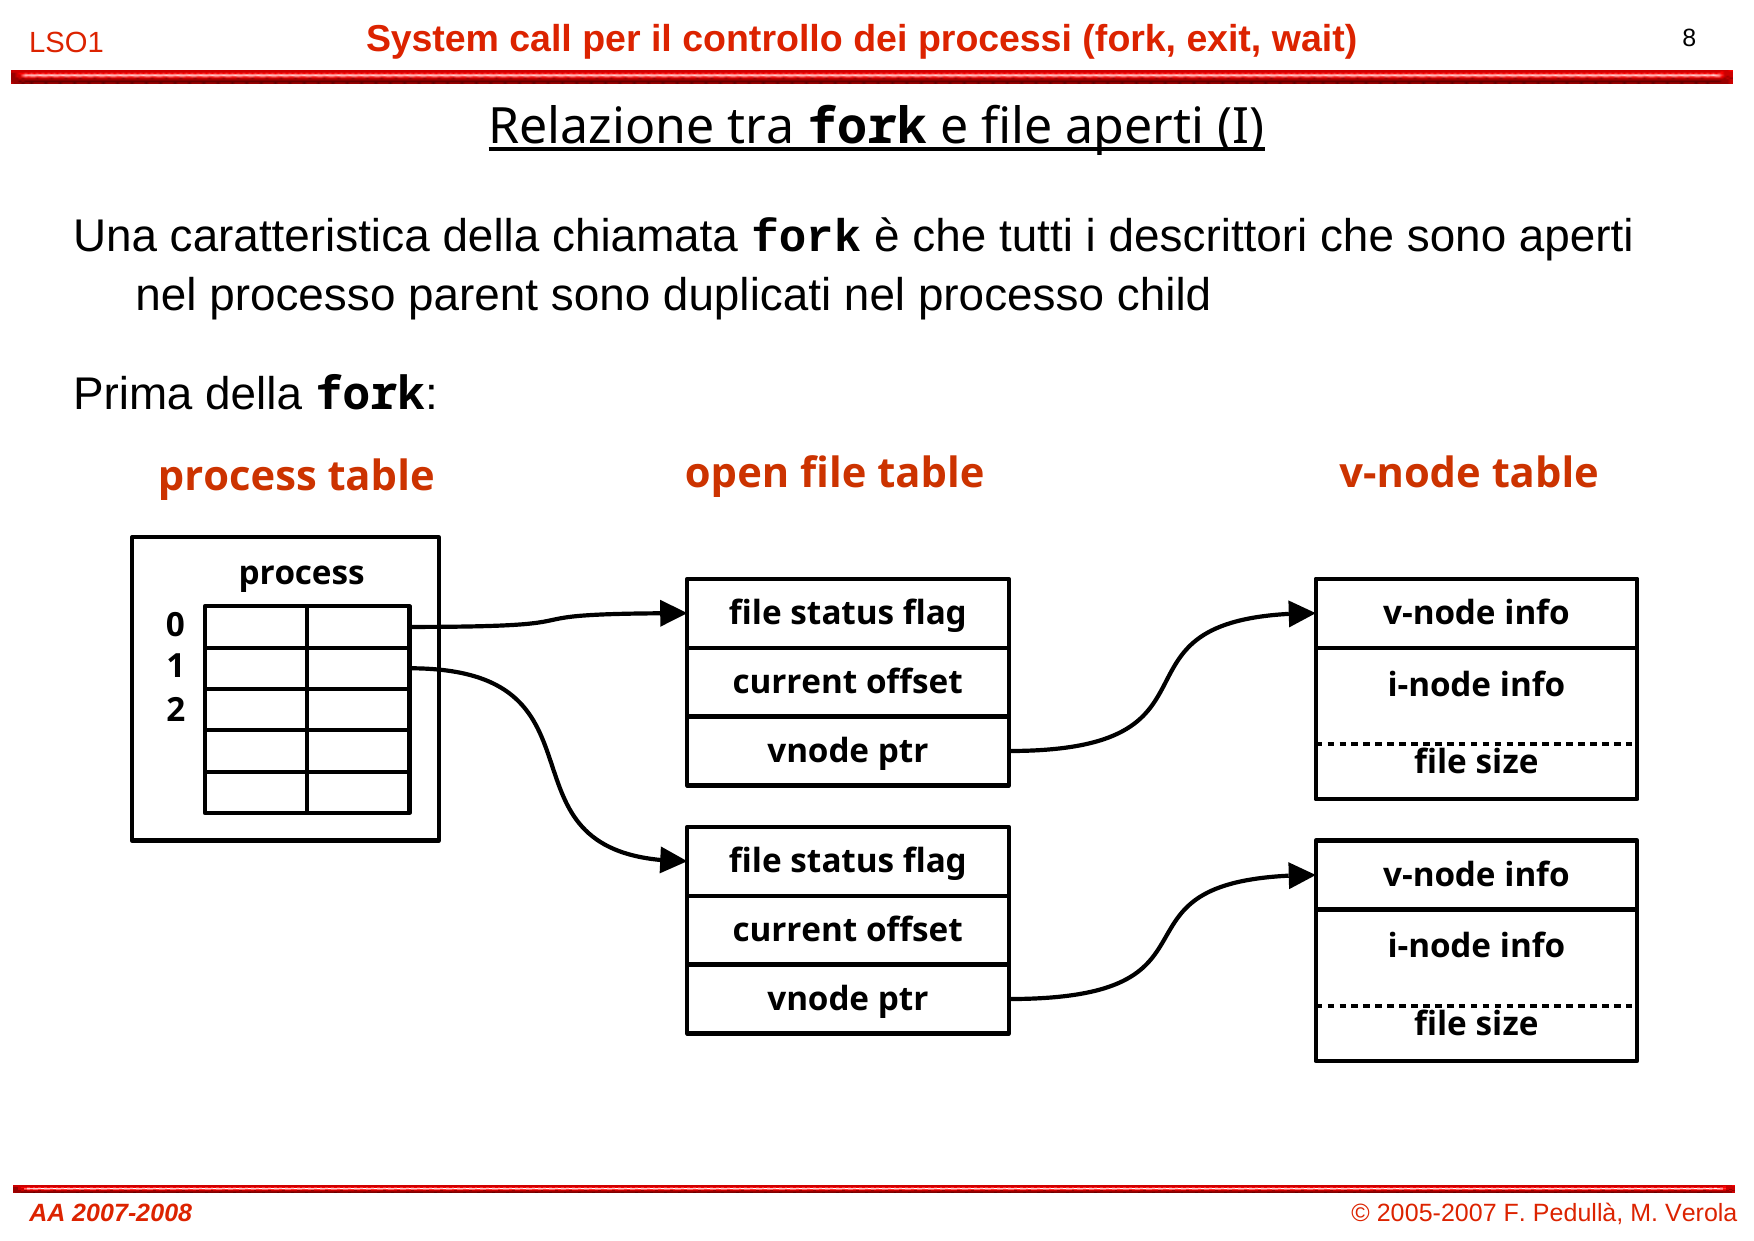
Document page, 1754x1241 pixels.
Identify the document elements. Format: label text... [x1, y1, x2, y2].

text_box vnode ptr [687, 964, 1009, 1034]
text_box v-node table [1301, 440, 1638, 523]
picture [11, 70, 1733, 84]
text_box i-node info file size [1315, 907, 1638, 1064]
text_box process table [121, 444, 472, 526]
text_box current offset [687, 895, 1009, 963]
text_box 2 [146, 683, 206, 752]
text_box file status flag [687, 826, 1009, 894]
text_box process [223, 545, 381, 614]
text_box 0 [145, 597, 205, 666]
list Una caratteristica della chiamata fork è che tutti i descrittori che sono aperti nel processo parent sono duplicati nel processo child Prima della fork: [58, 202, 1696, 423]
text_box 1 [146, 639, 206, 683]
text_box open file table [644, 440, 1026, 523]
text_box vnode ptr [687, 716, 1009, 786]
title Relazione tra fork e file aperti (I) [417, 78, 1336, 174]
picture [13, 1185, 1735, 1193]
text_box v-node info [1315, 840, 1638, 907]
text_box current offset [687, 647, 1009, 714]
text_box i-node info file size [1315, 645, 1638, 802]
text_box file status flag [687, 578, 1009, 646]
text_box v-node info [1315, 578, 1638, 645]
